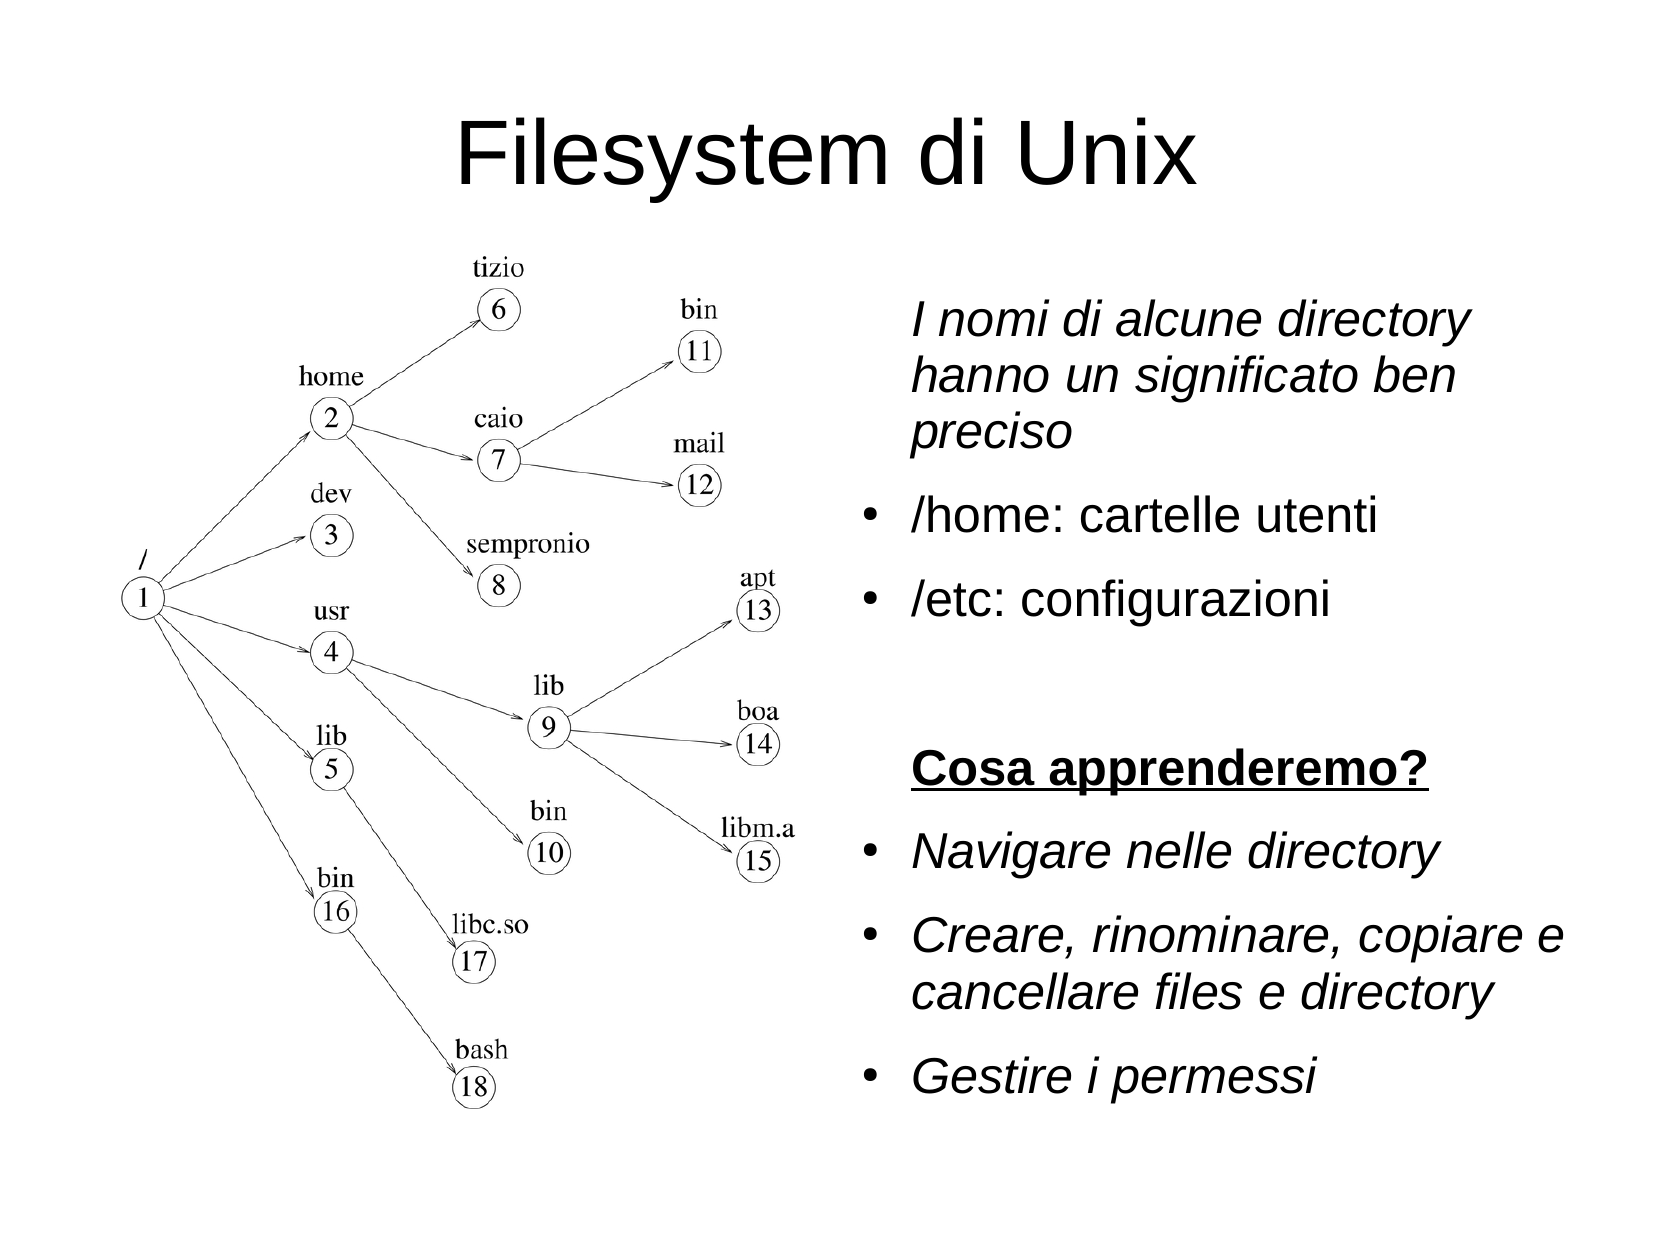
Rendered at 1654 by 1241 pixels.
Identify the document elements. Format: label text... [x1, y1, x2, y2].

title Filesystem di Unix [82, 49, 1571, 257]
list I nomi di alcune directory hanno un significato ben preciso /home: cartelle utenti /etc: configurazioni Cosa apprenderemo? Navigare nelle directory Creare, rinominare, copiare e cancellare files e directory Gestire i permessi [845, 290, 1572, 1109]
picture [121, 255, 798, 1109]
